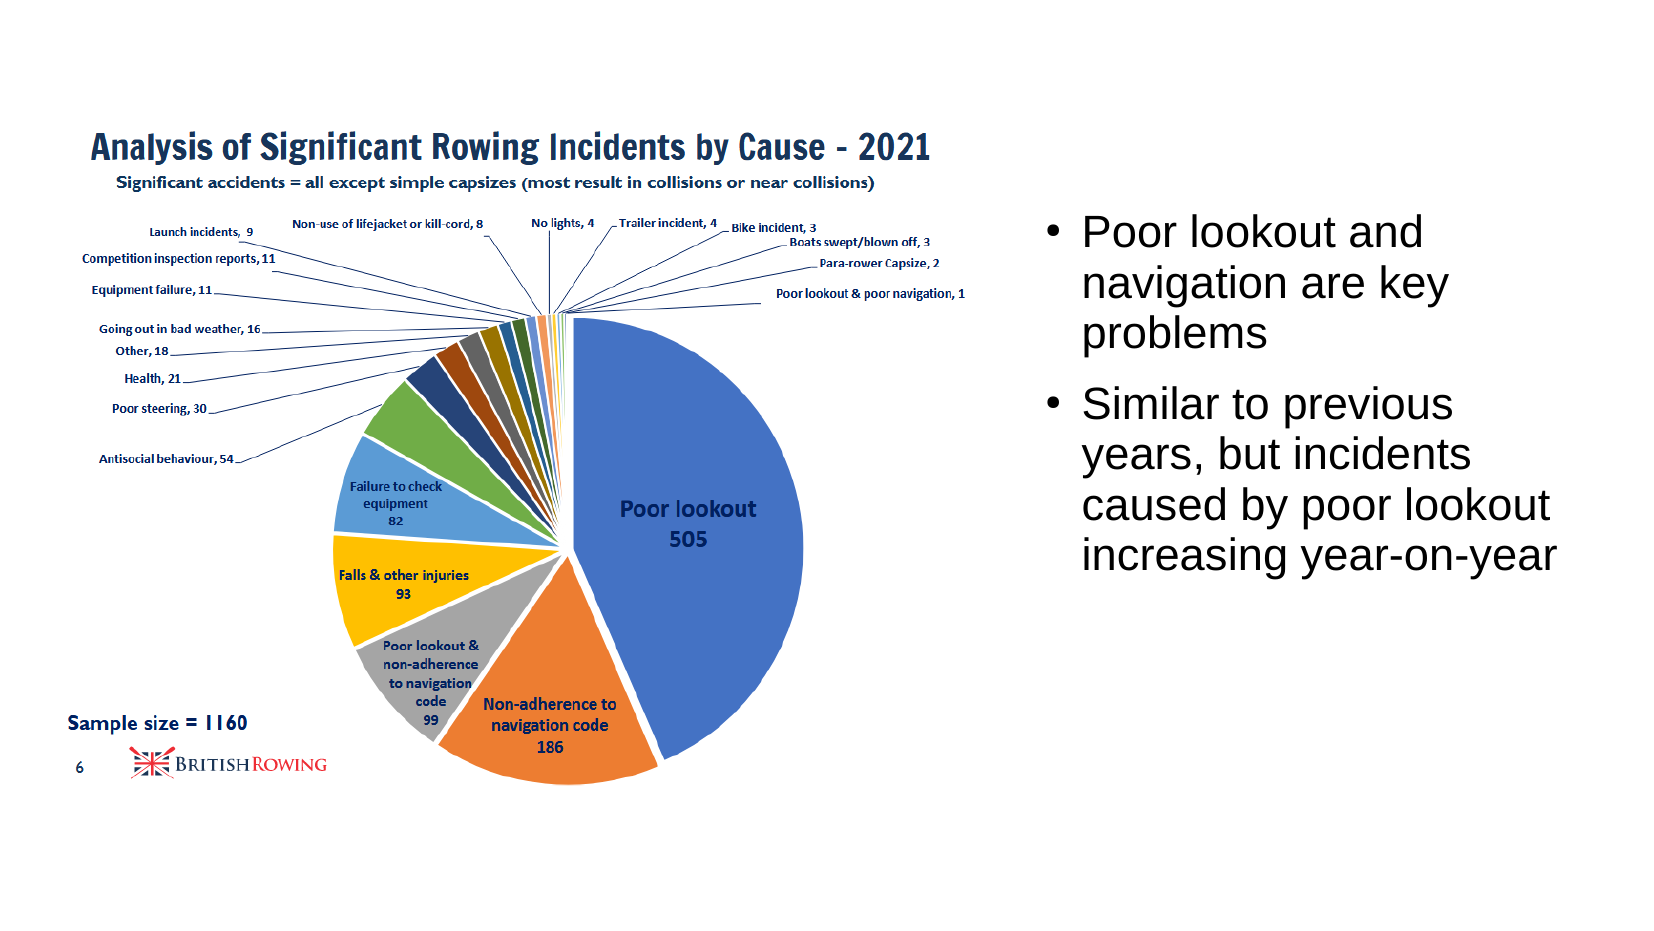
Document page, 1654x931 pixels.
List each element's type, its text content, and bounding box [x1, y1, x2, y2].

list Poor lookout and navigation are key problems Similar to previous years, but incidents caused by poor lookout increasing year-on-year [1033, 206, 1572, 591]
picture [29, 118, 1013, 798]
